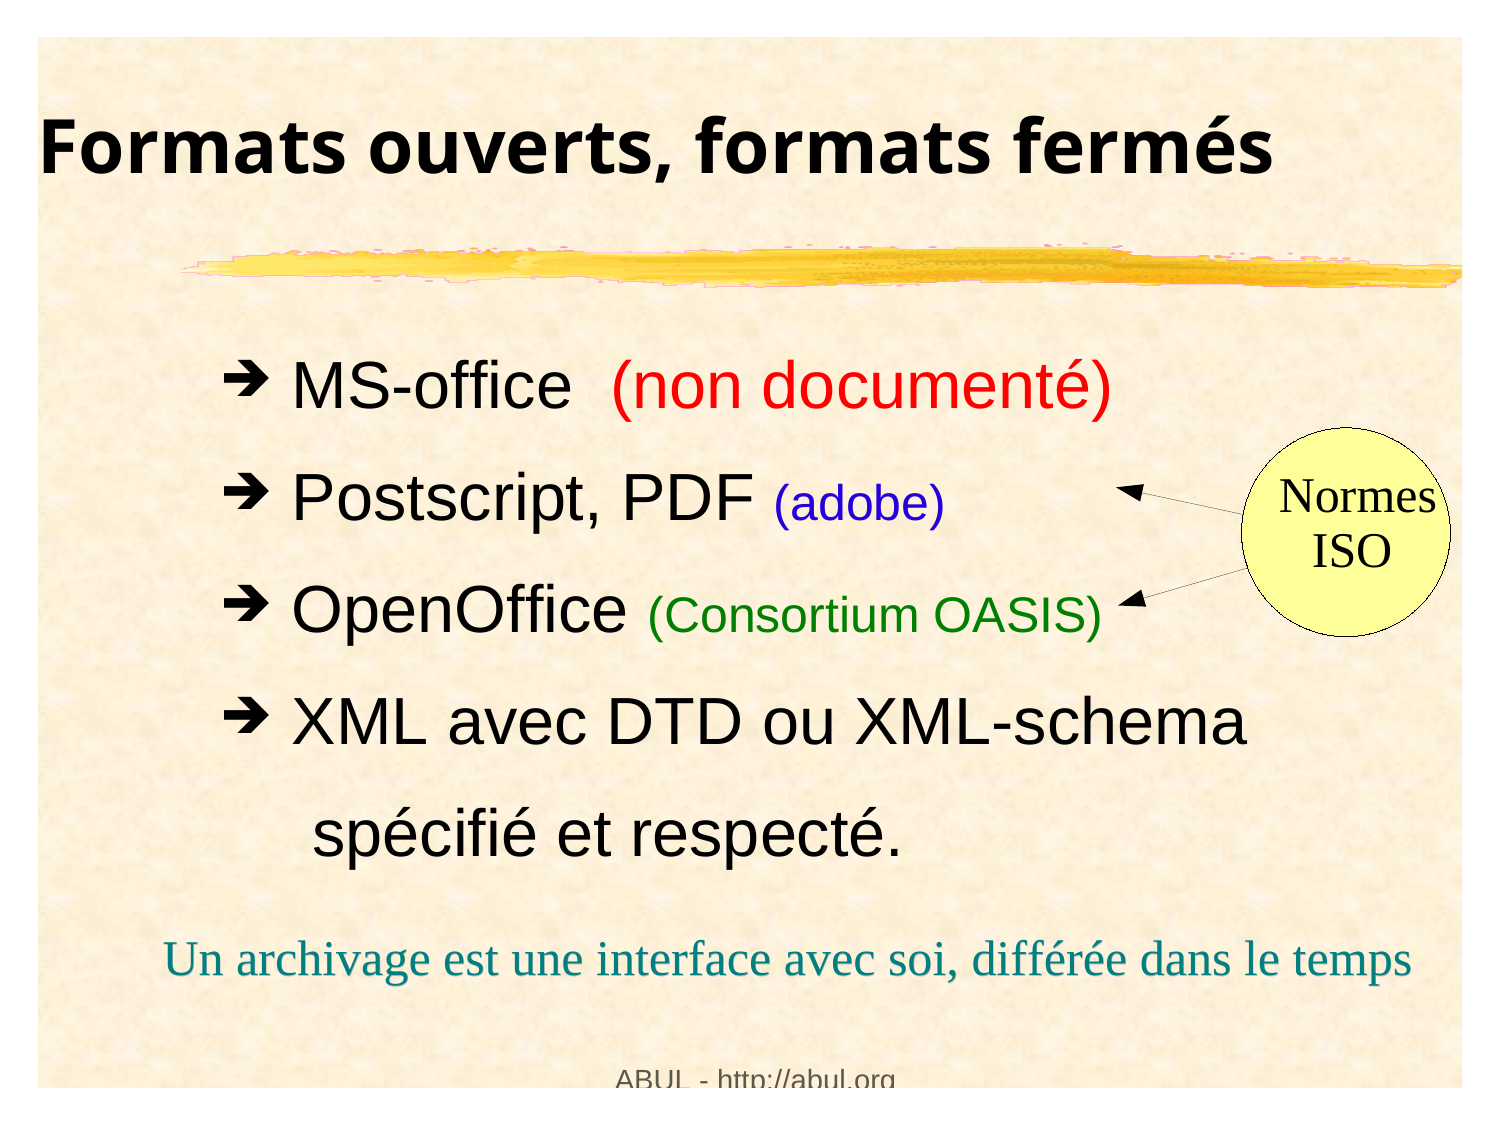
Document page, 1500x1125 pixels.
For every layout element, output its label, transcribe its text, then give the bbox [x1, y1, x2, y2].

text_box [1283, 616, 1409, 637]
picture [618, 1084, 630, 1088]
picture [754, 1076, 761, 1088]
picture [639, 1072, 648, 1078]
picture [722, 1076, 729, 1088]
text_box MS-office (non documenté) Postscript, PDF (adobe) OpenOffice (Consortium OASIS) XML avec DTD ou XML-schema spécifié et respecté. [220, 310, 1463, 892]
title Formats ouverts, formats fermés [37, 37, 1500, 251]
picture [794, 1082, 801, 1088]
picture [738, 1076, 743, 1088]
picture [620, 1073, 627, 1082]
text_box [1241, 472, 1260, 592]
text_box [1444, 496, 1451, 569]
text_box Normes ISO [1260, 467, 1444, 616]
picture [37, 251, 1463, 1088]
text_box Un archivage est une interface avec soi, différée dans le temps [150, 931, 1463, 1001]
picture [811, 1076, 818, 1088]
picture [639, 1081, 649, 1088]
text_box [1264, 427, 1428, 467]
picture [858, 1076, 866, 1088]
picture [883, 1076, 891, 1088]
